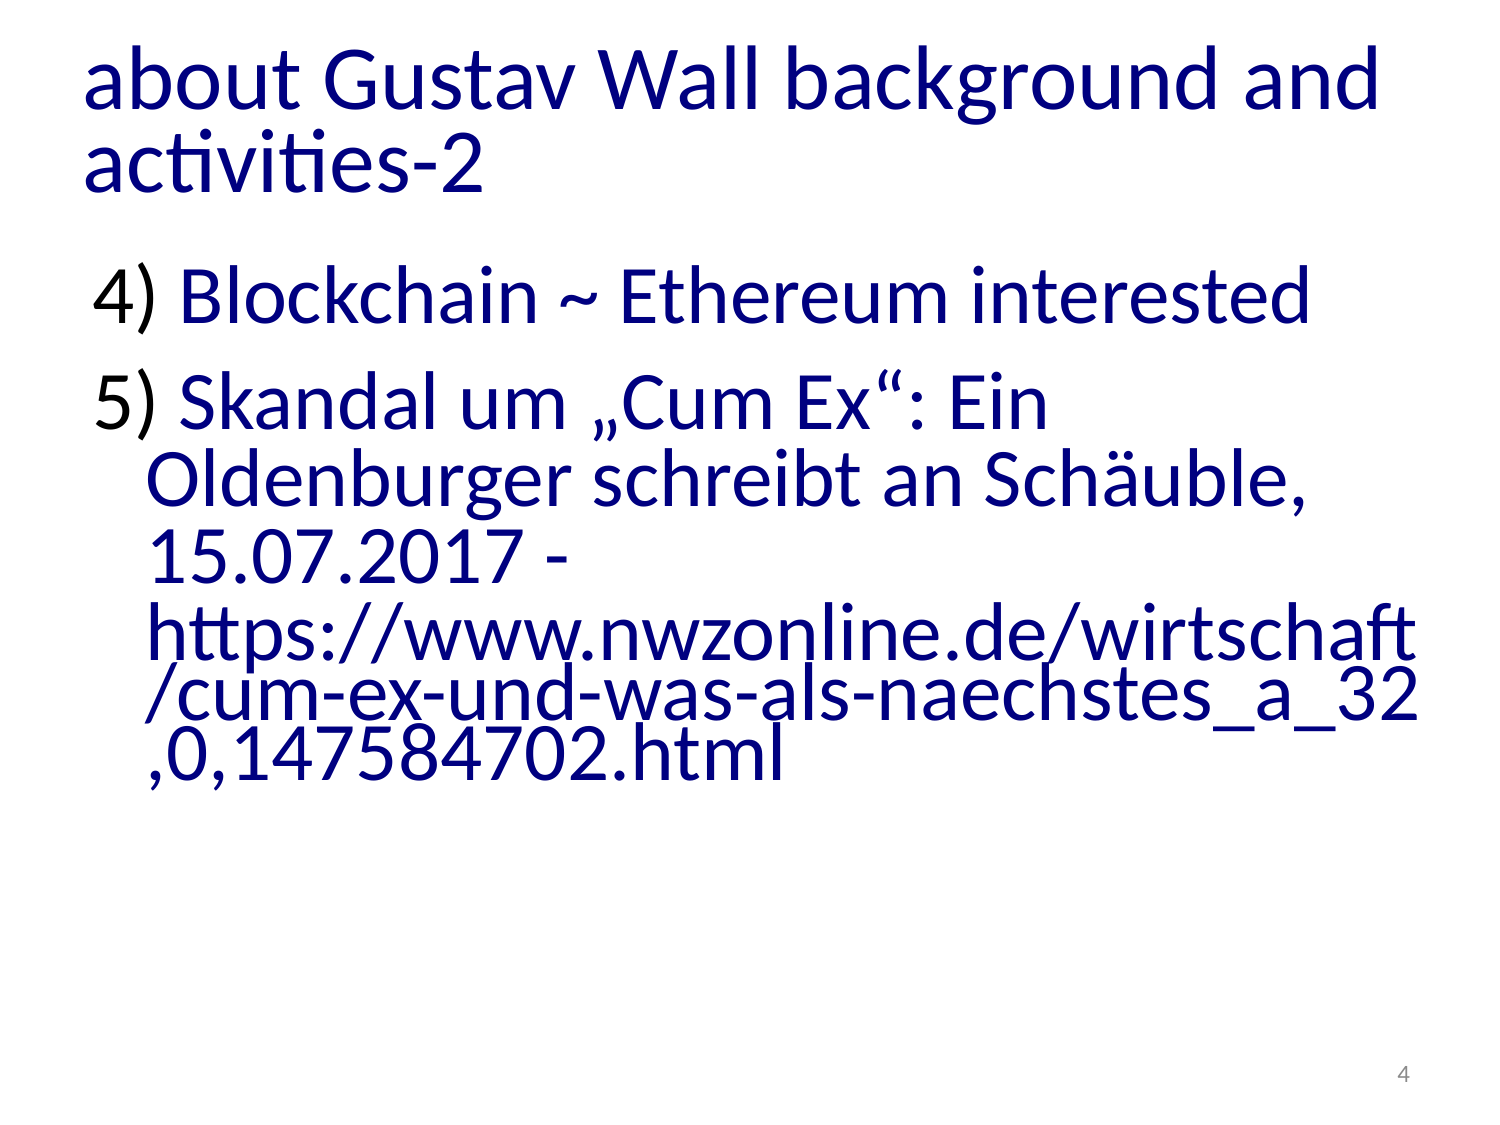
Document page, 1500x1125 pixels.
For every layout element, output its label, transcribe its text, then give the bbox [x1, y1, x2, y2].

list Blockchain ~ Ethereum interested Skandal um „Cum Ex“: Ein Oldenburger schreibt an Schäuble, 15.07.2017 - https://www.nwzonline.de/wirtschaft/cum-ex-und-was-als-naechstes_a_32,0,147584702.html [75, 263, 1425, 981]
title about Gustav Wall background and activities-2 [82, 41, 1500, 225]
